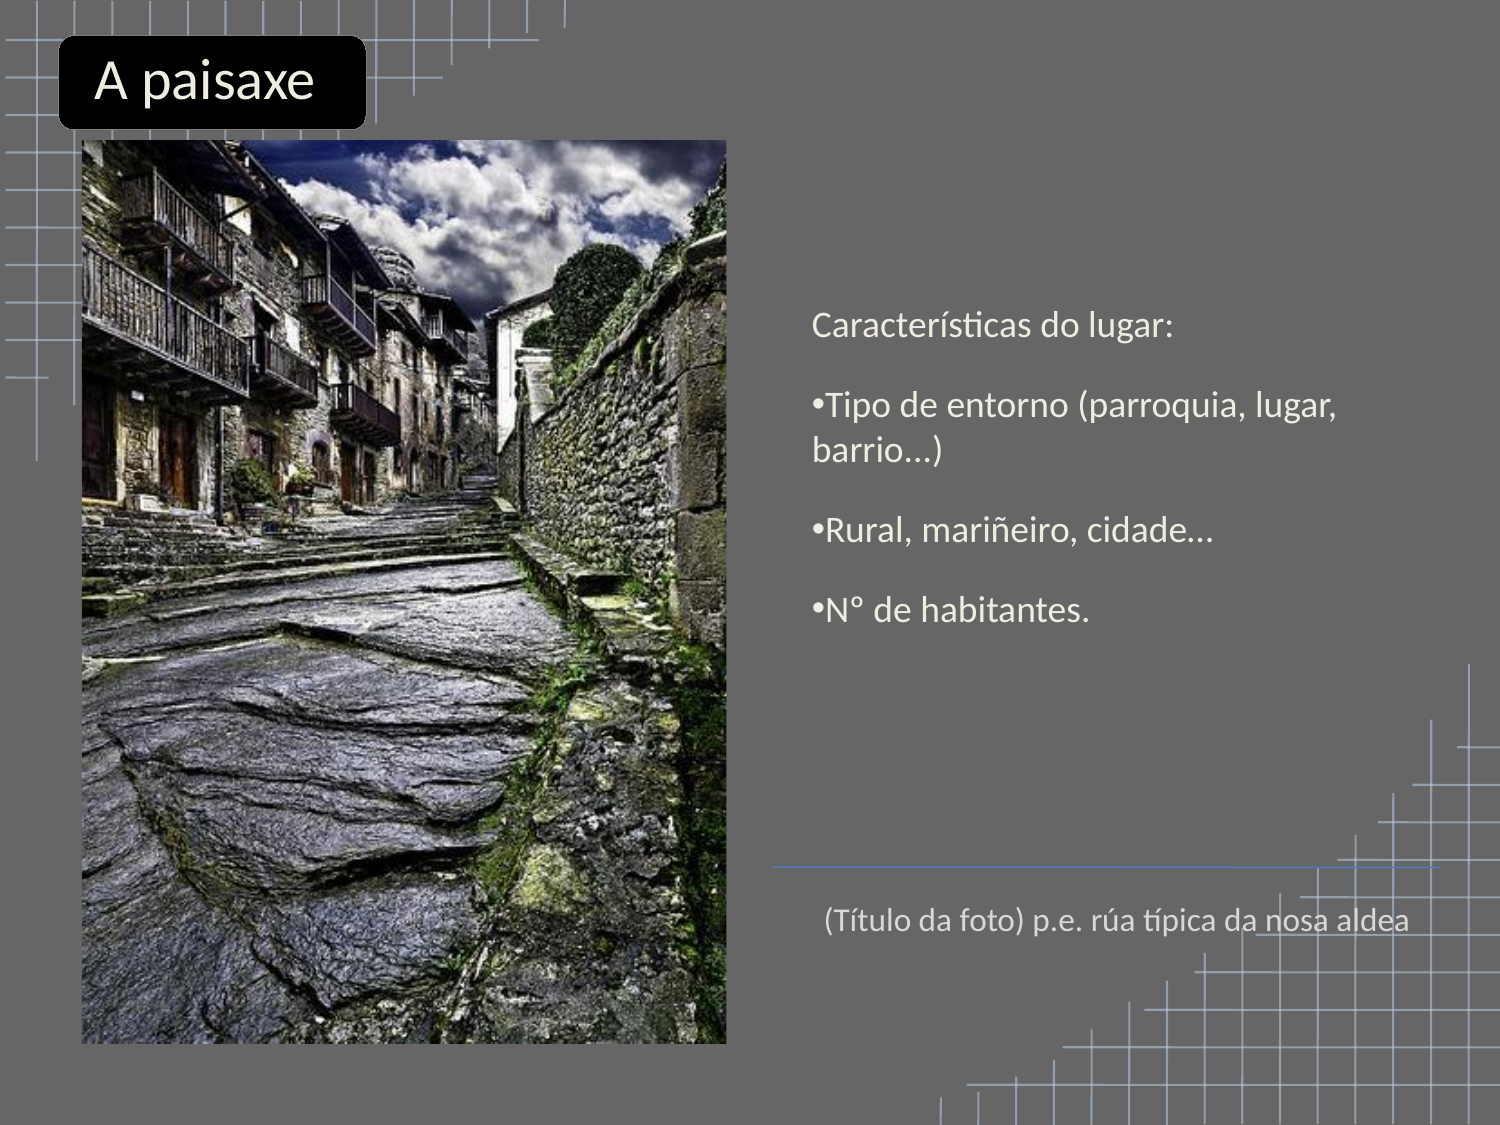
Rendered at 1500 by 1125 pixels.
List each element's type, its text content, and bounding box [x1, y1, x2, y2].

text_box [69, 35, 367, 130]
title A paisaxe [58, 23, 352, 129]
text_box (Título da foto) p.e. rúa típica da nosa aldea [808, 890, 1477, 947]
text_box [81, 140, 727, 1044]
text_box Características do lugar: Tipo de entorno (parroquia, lugar, barrio...) Rural, mariñeiro, cidade… Nº de habitantes. [796, 292, 1407, 763]
